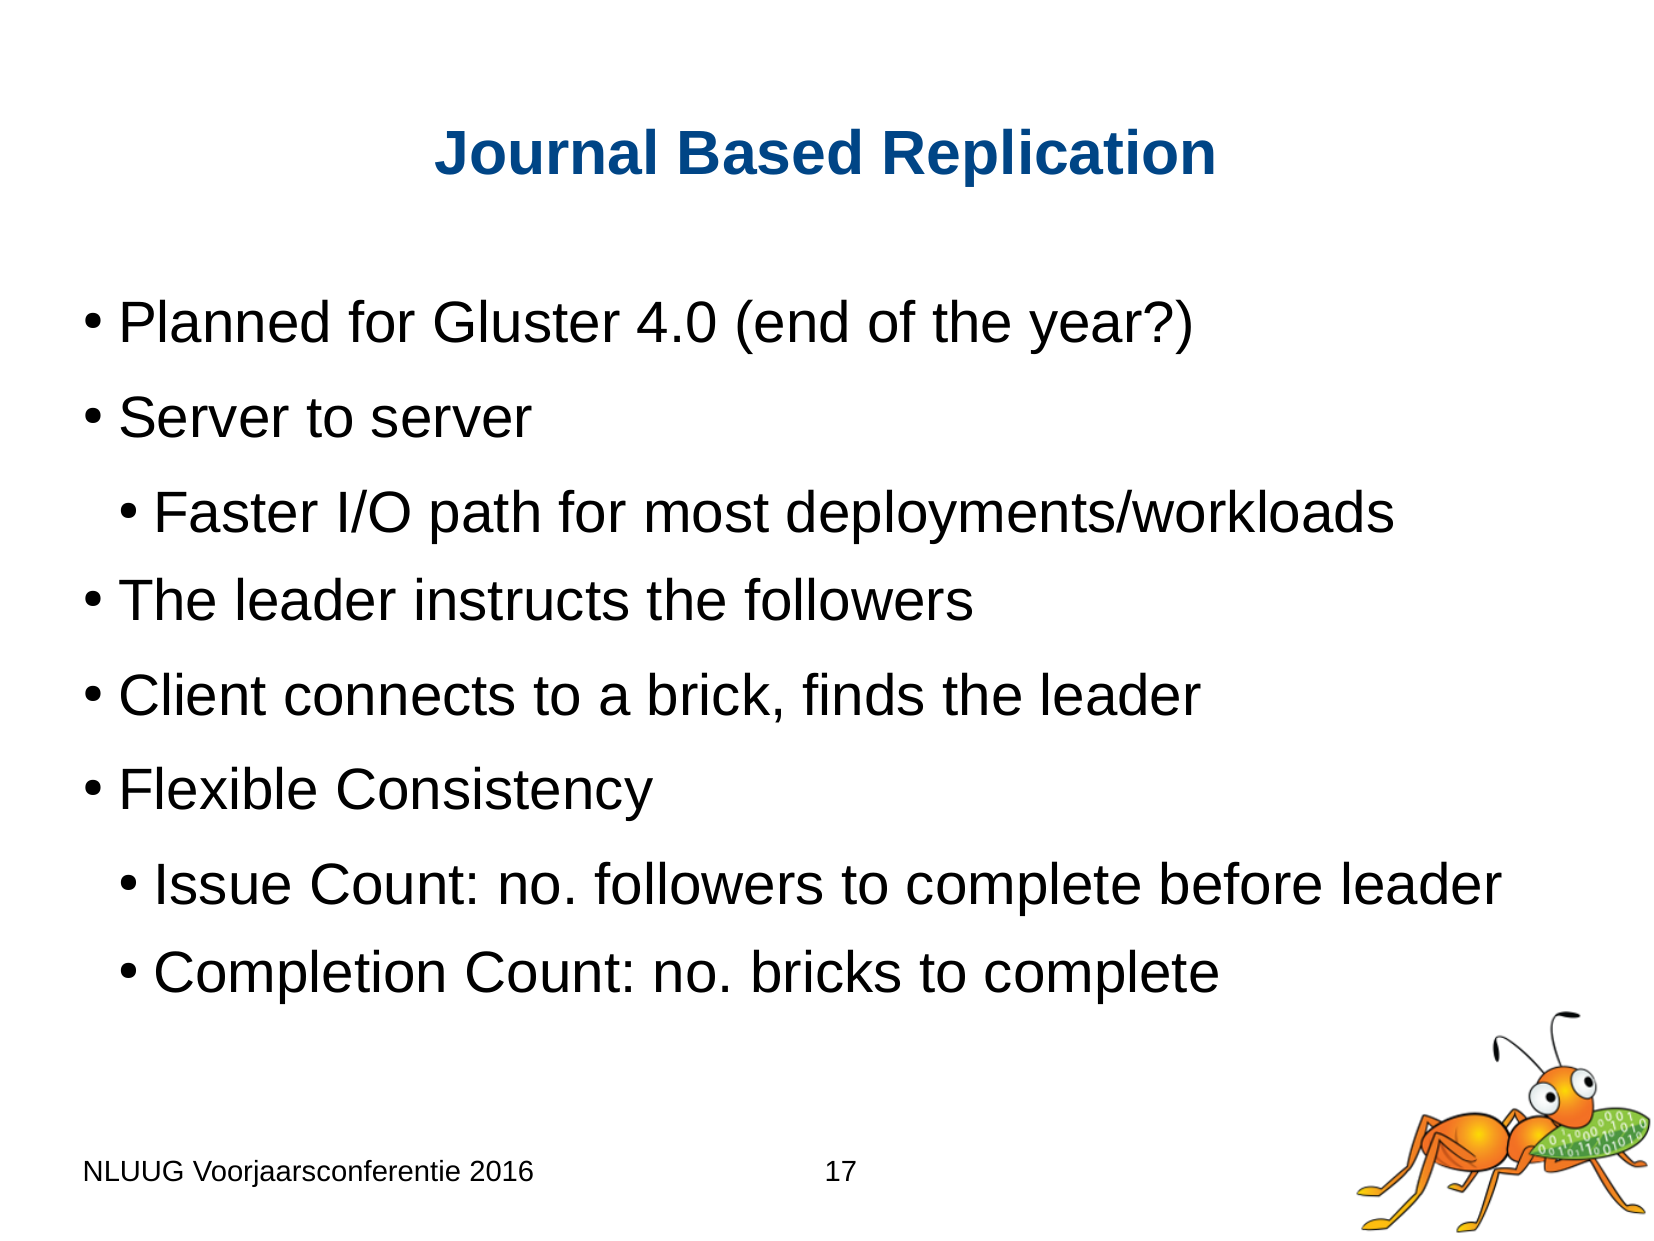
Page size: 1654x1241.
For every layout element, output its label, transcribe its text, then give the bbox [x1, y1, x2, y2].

picture [1353, 1009, 1654, 1235]
list Planned for Gluster 4.0 (end of the year?) Server to server Faster I/O path for most deployments/workloads The leader instructs the followers Client connects to a brick, finds the leader Flexible Consistency Issue Count: no. followers to complete before leader Completion Count: no. bricks to complete [82, 290, 1571, 1010]
title Journal Based Replication [82, 49, 1571, 257]
